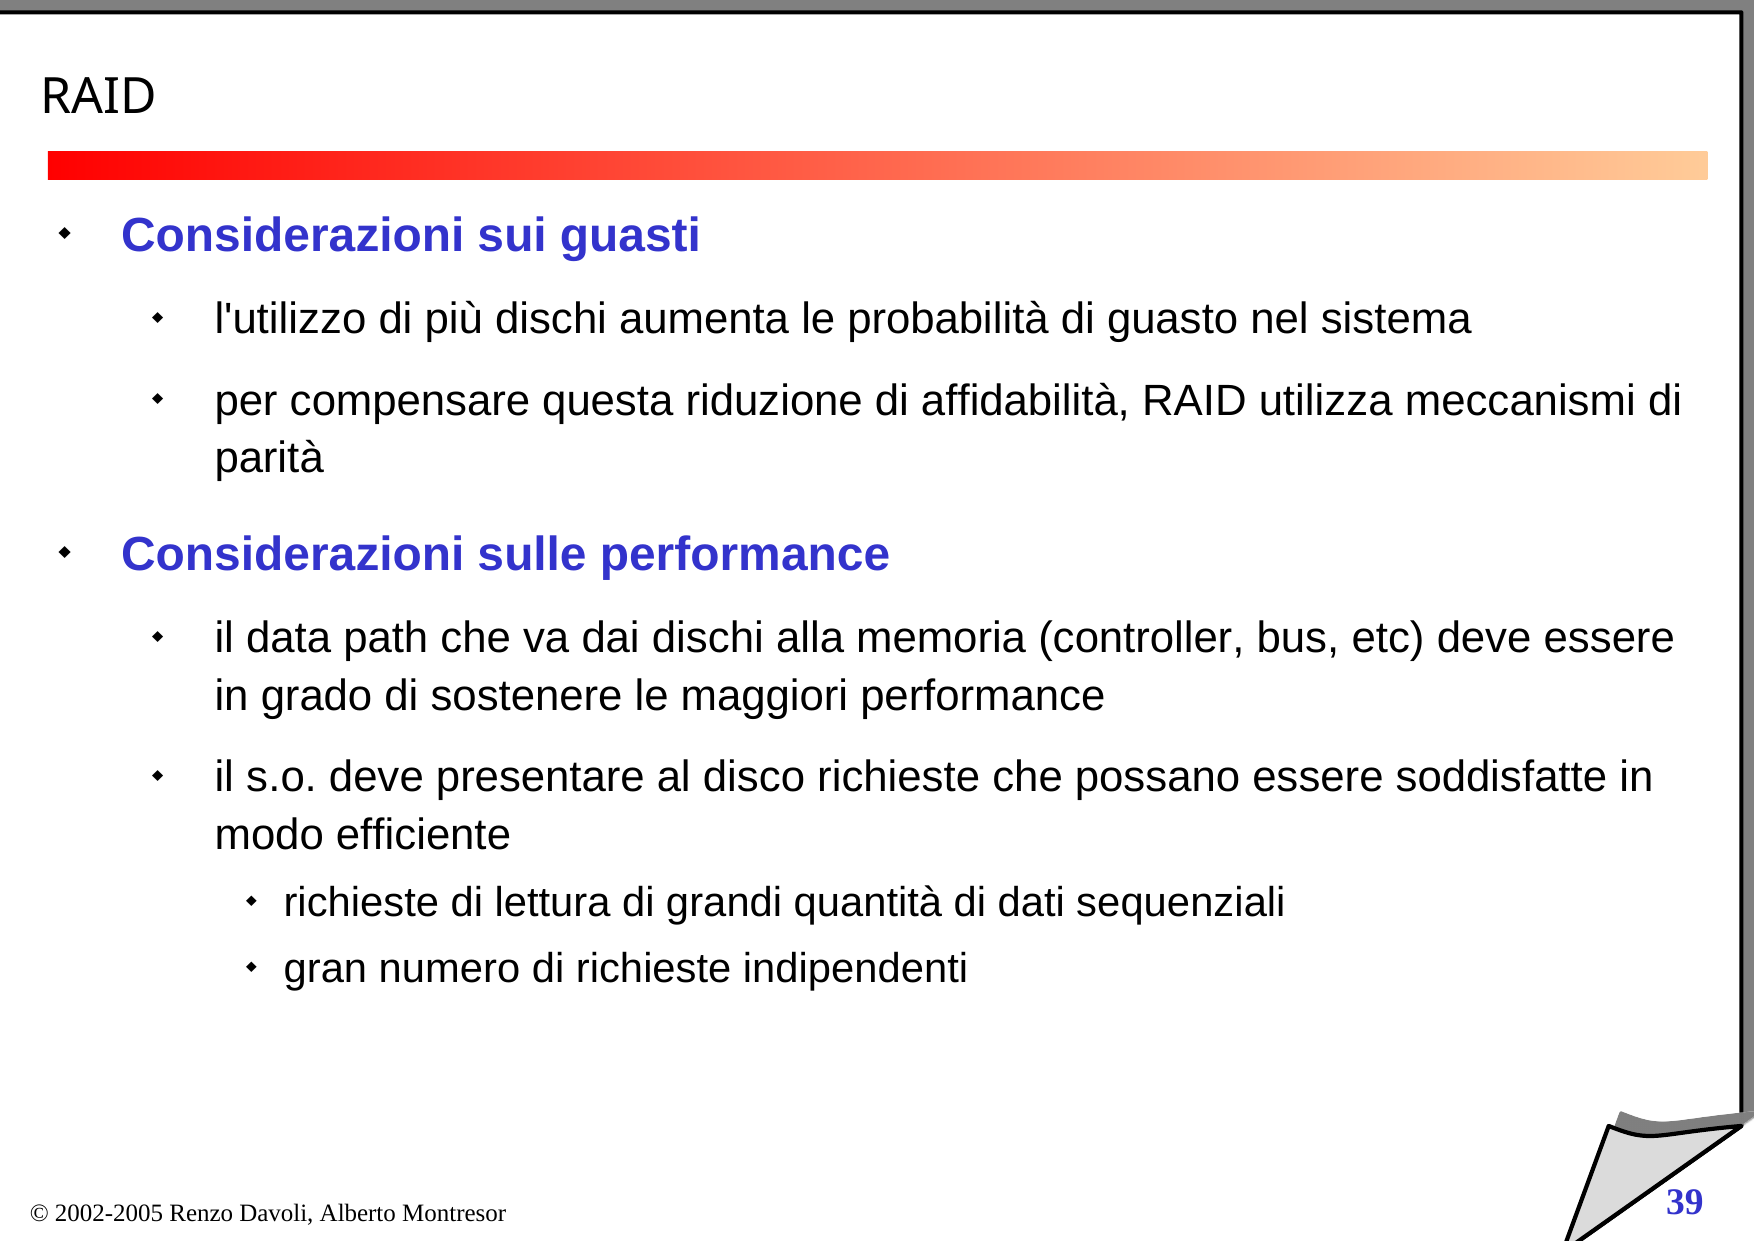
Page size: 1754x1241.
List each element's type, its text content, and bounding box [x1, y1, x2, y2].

title RAID [40, 49, 1714, 144]
list Considerazioni sui guasti l'utilizzo di più dischi aumenta le probabilità di guasto nel sistema per compensare questa riduzione di affidabilità, RAID utilizza meccanismi di parità Considerazioni sulle performance il data path che va dai dischi alla memoria (controller, bus, etc) deve essere in grado di sostenere le maggiori performance il s.o. deve presentare al disco richieste che possano essere soddisfatte in modo efficiente richieste di lettura di grandi quantità di dati sequenziali gran numero di richieste indipendenti [58, 206, 1696, 1134]
